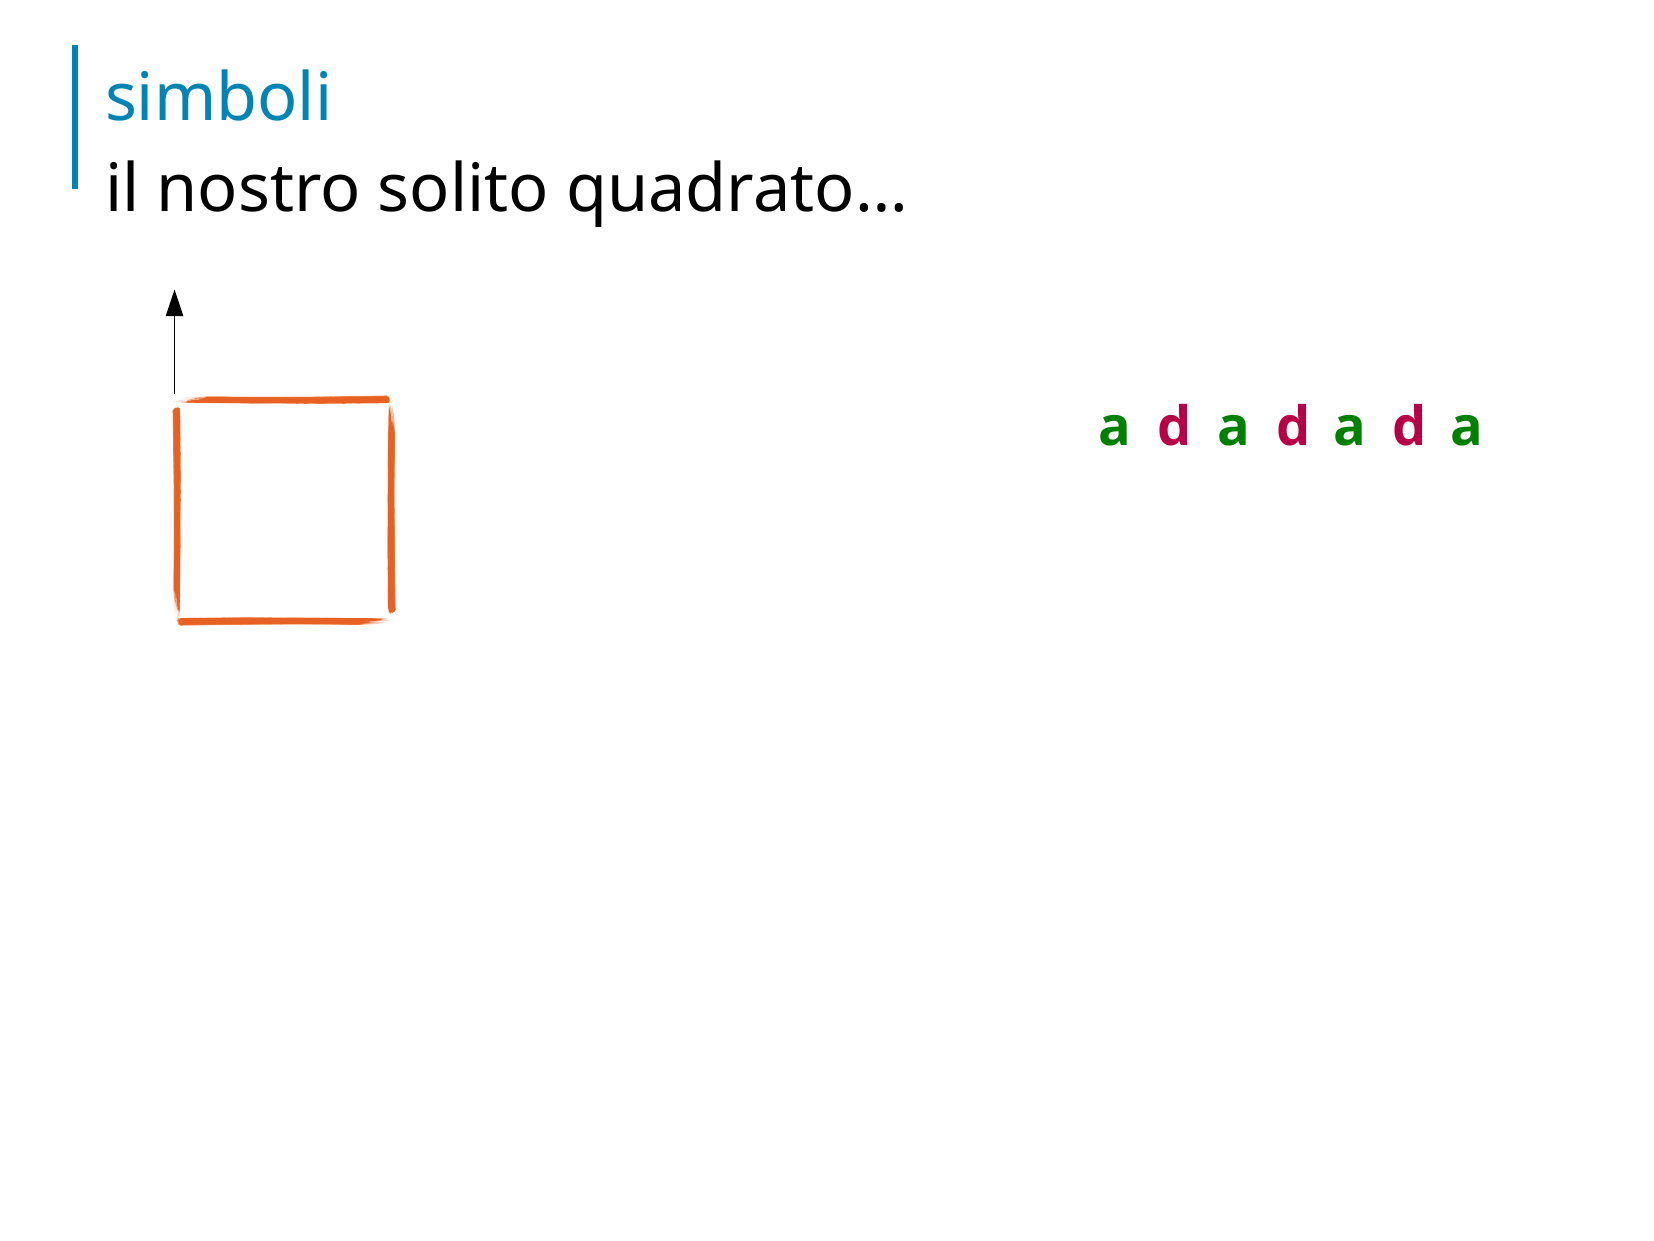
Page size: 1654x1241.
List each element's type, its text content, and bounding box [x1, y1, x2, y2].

picture [170, 393, 396, 614]
title simboli il nostro solito quadrato… [105, 49, 1571, 200]
text_box a [1447, 384, 1505, 473]
text_box d [1388, 384, 1447, 473]
text_box a [1202, 383, 1261, 472]
text_box d [1142, 383, 1202, 472]
text_box a [1083, 383, 1142, 472]
text_box d [1261, 383, 1332, 472]
text_box a [1318, 384, 1388, 473]
picture [172, 406, 398, 628]
